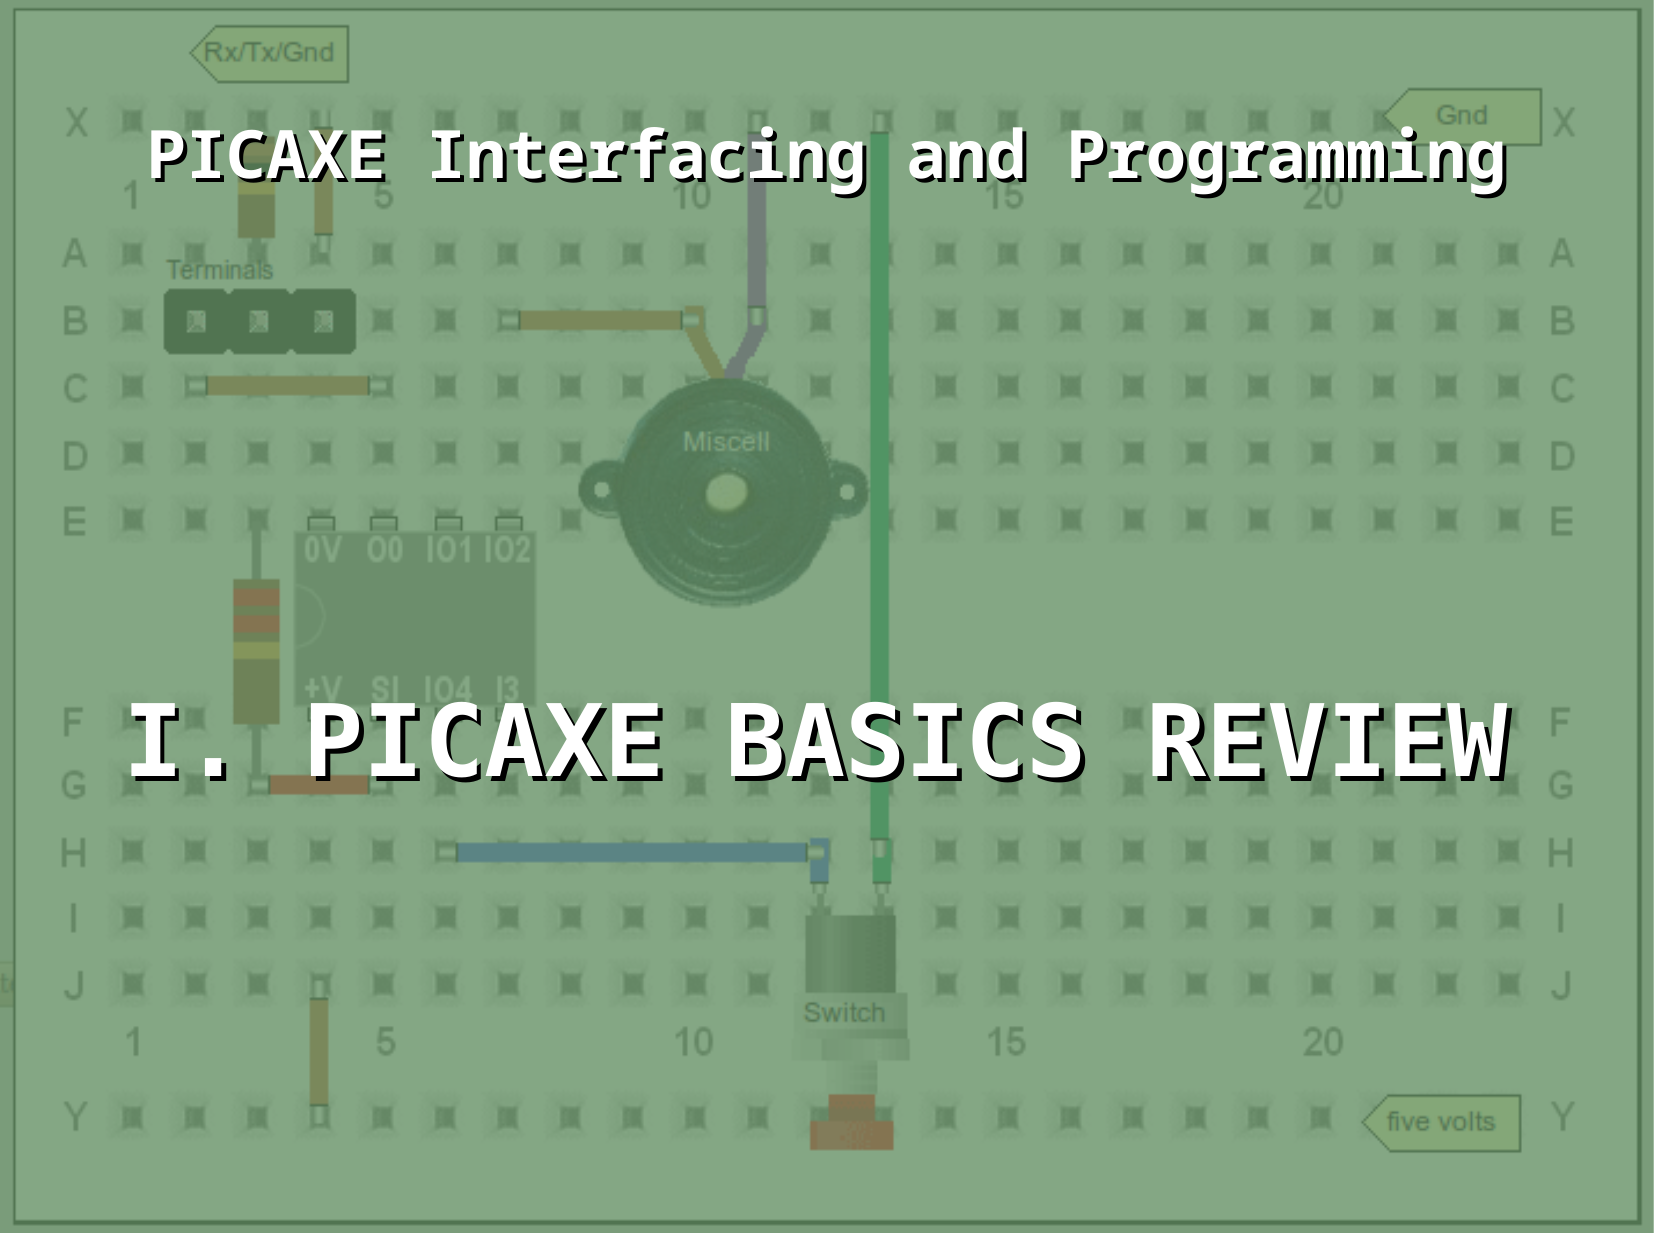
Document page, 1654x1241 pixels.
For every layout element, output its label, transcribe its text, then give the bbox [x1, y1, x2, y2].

title PICAXE Interfacing and Programming [82, 37, 1571, 269]
text_box I. PICAXE BASICS REVIEW [71, 304, 1561, 1180]
picture [0, 0, 1654, 1233]
